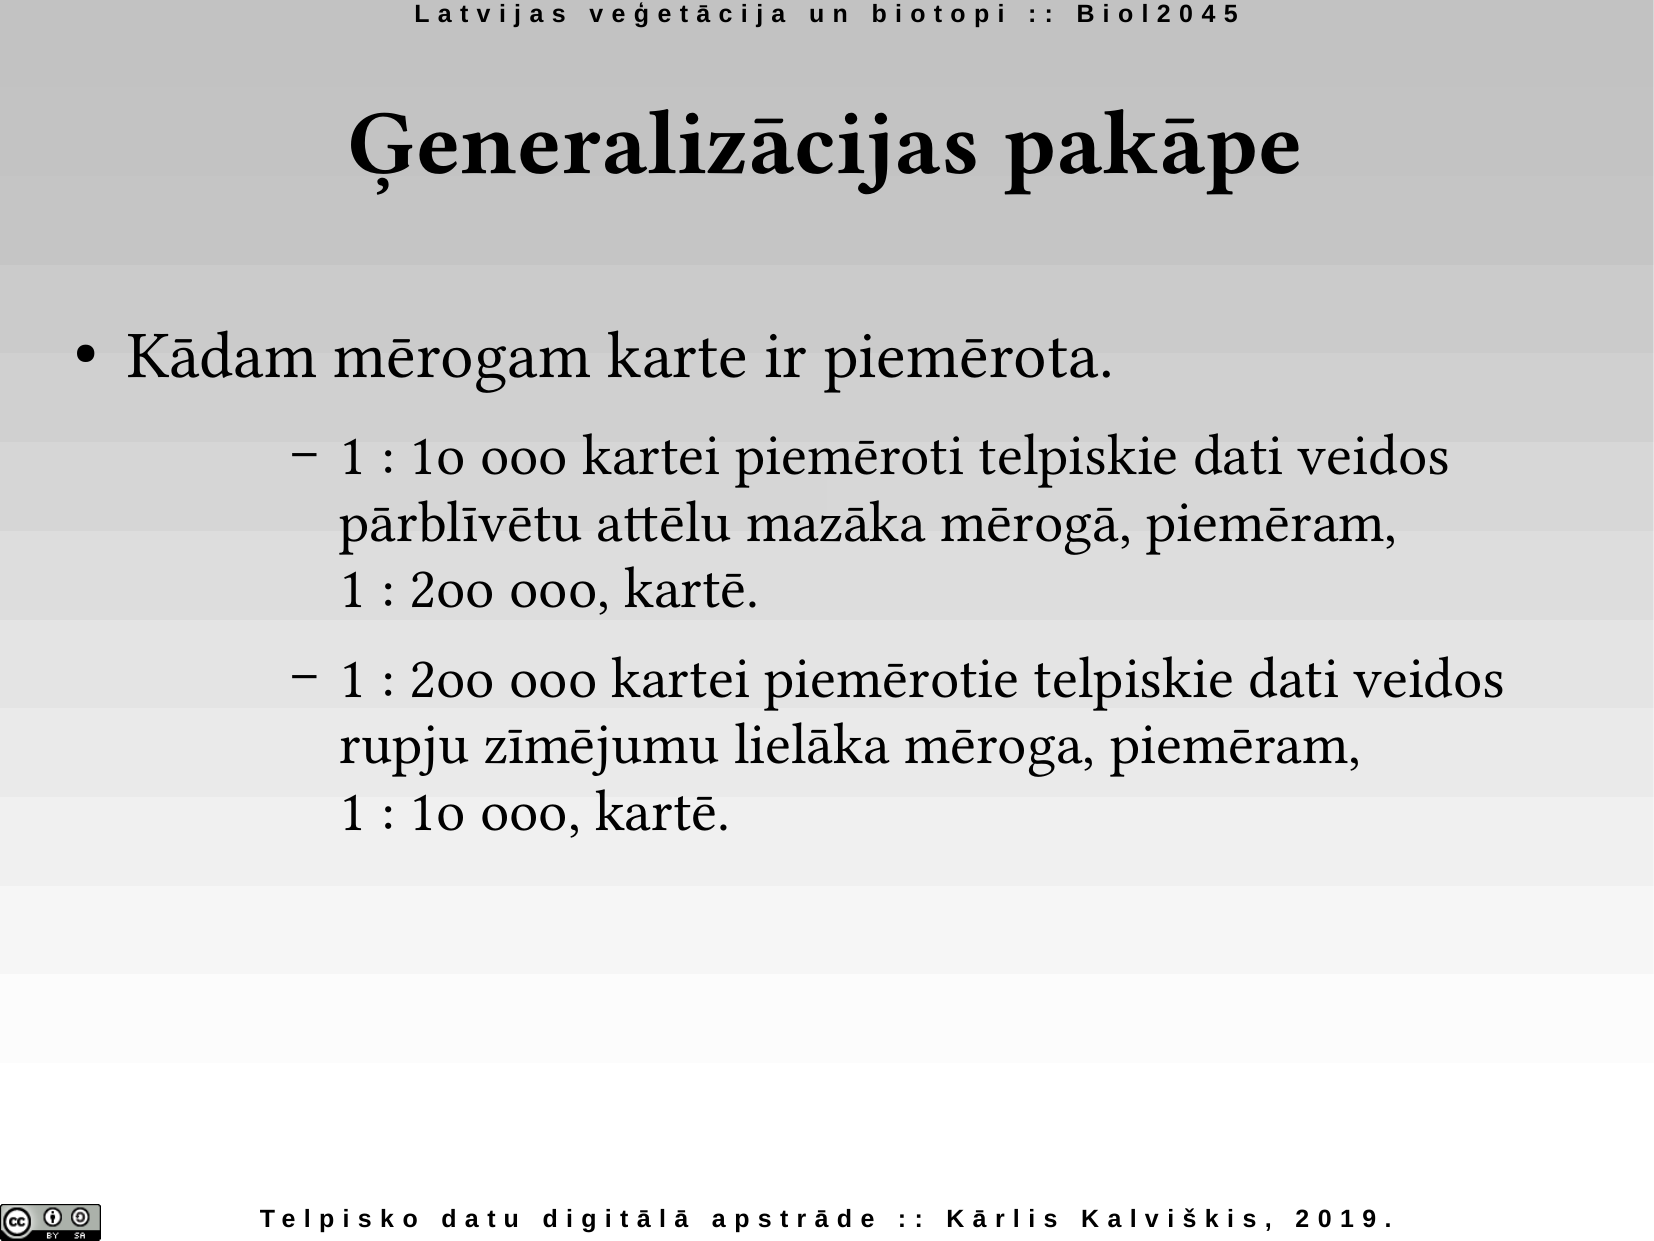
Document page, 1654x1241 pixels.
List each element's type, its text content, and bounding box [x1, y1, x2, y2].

title Ģeneralizācijas pakāpe [0, 1, 1654, 287]
picture [0, 287, 1654, 1241]
list Kādam mērogam karte ir piemērota. 1 : 1o ooo kartei piemēroti telpiskie dati veidos pārblīvētu attēlu mazāka mērogā, piemēram, 1 : 2oo ooo, kartē. 1 : 2oo ooo kartei piemērotie telpiskie dati veidos rupju zīmējumu lielāka mēroga, piemēram, 1 : 1o ooo, kartē. [56, 317, 1600, 1175]
